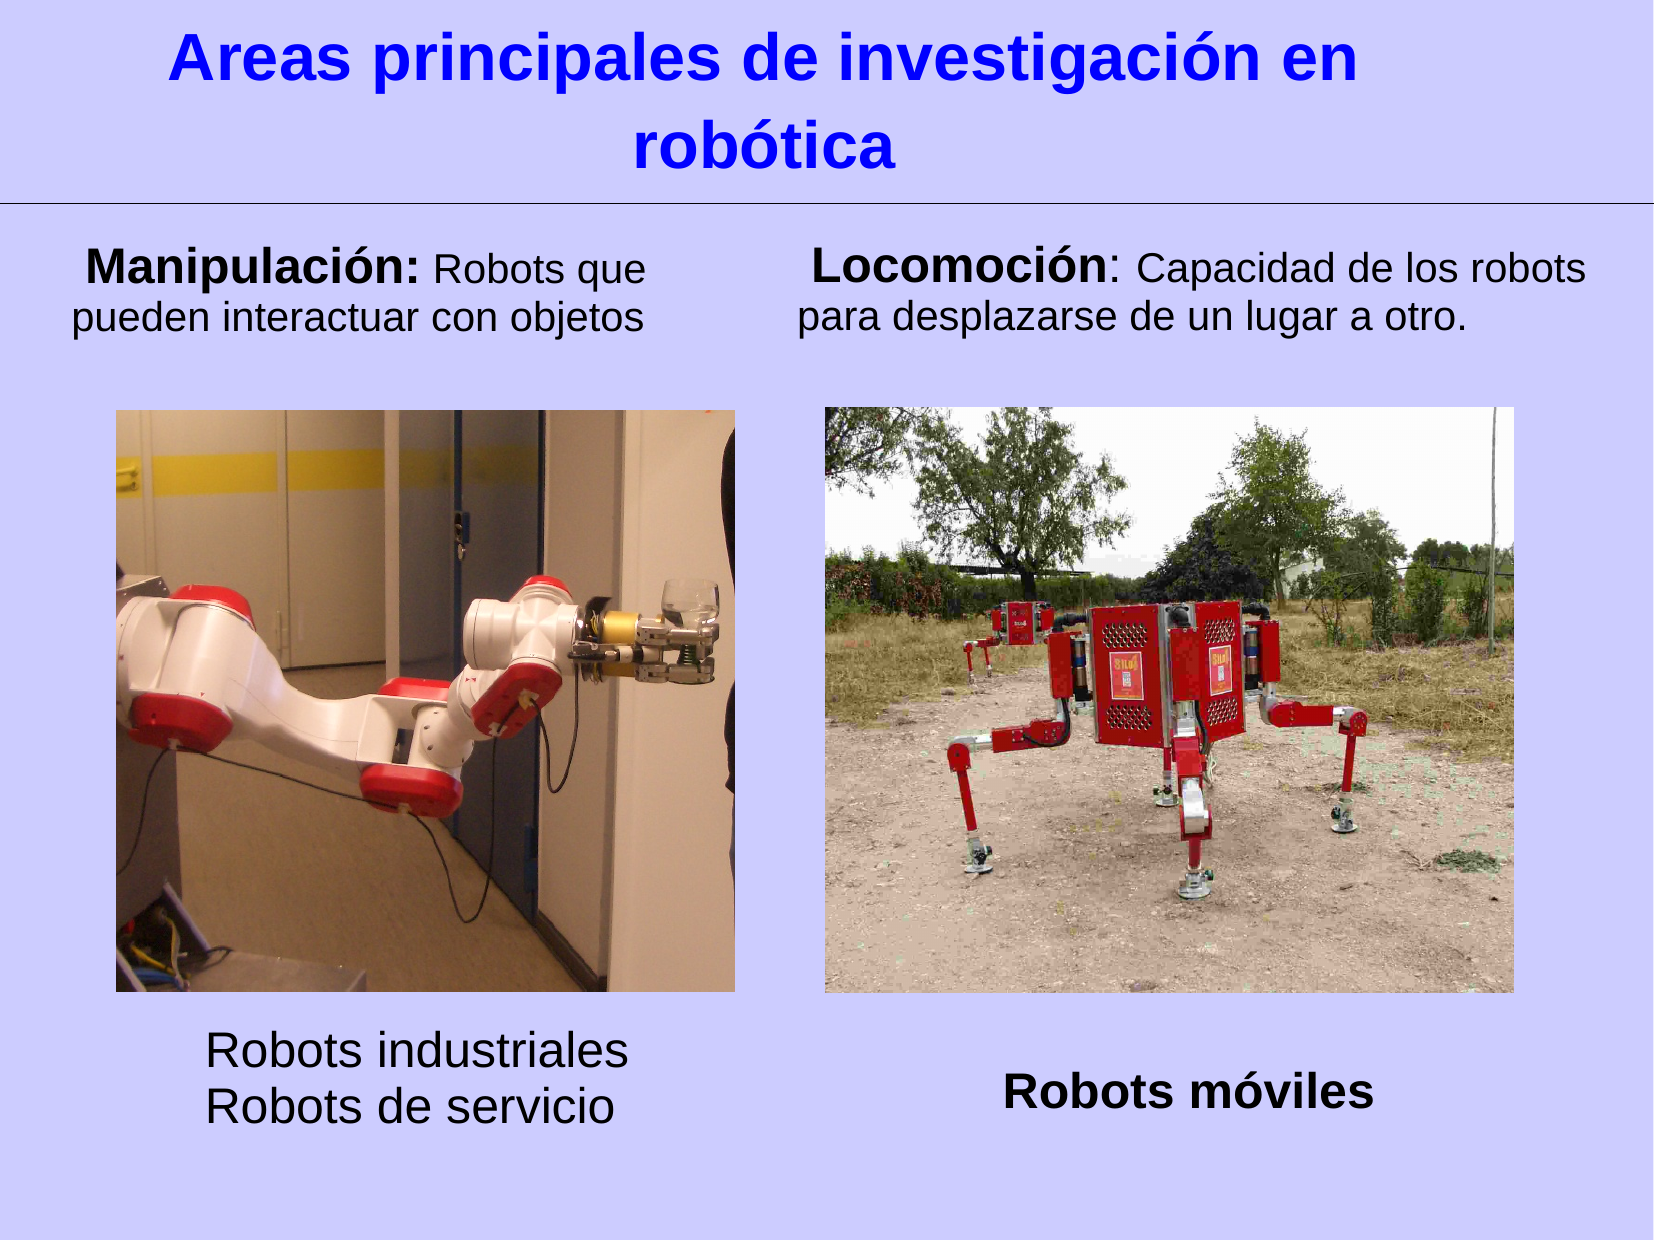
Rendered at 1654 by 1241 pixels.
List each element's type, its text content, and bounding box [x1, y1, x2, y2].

title Areas principales de investigación en robótica [126, 0, 1402, 191]
text_box Locomoción: Capacidad de los robots para desplazarse de un lugar a otro. [797, 237, 1621, 350]
text_box Robots industriales Robots de servicio [204, 1022, 622, 1134]
picture [825, 407, 1514, 993]
picture [116, 410, 735, 992]
text_box Manipulación: Robots que pueden interactuar con objetos [71, 238, 773, 351]
text_box Robots móviles [1002, 1063, 1368, 1120]
